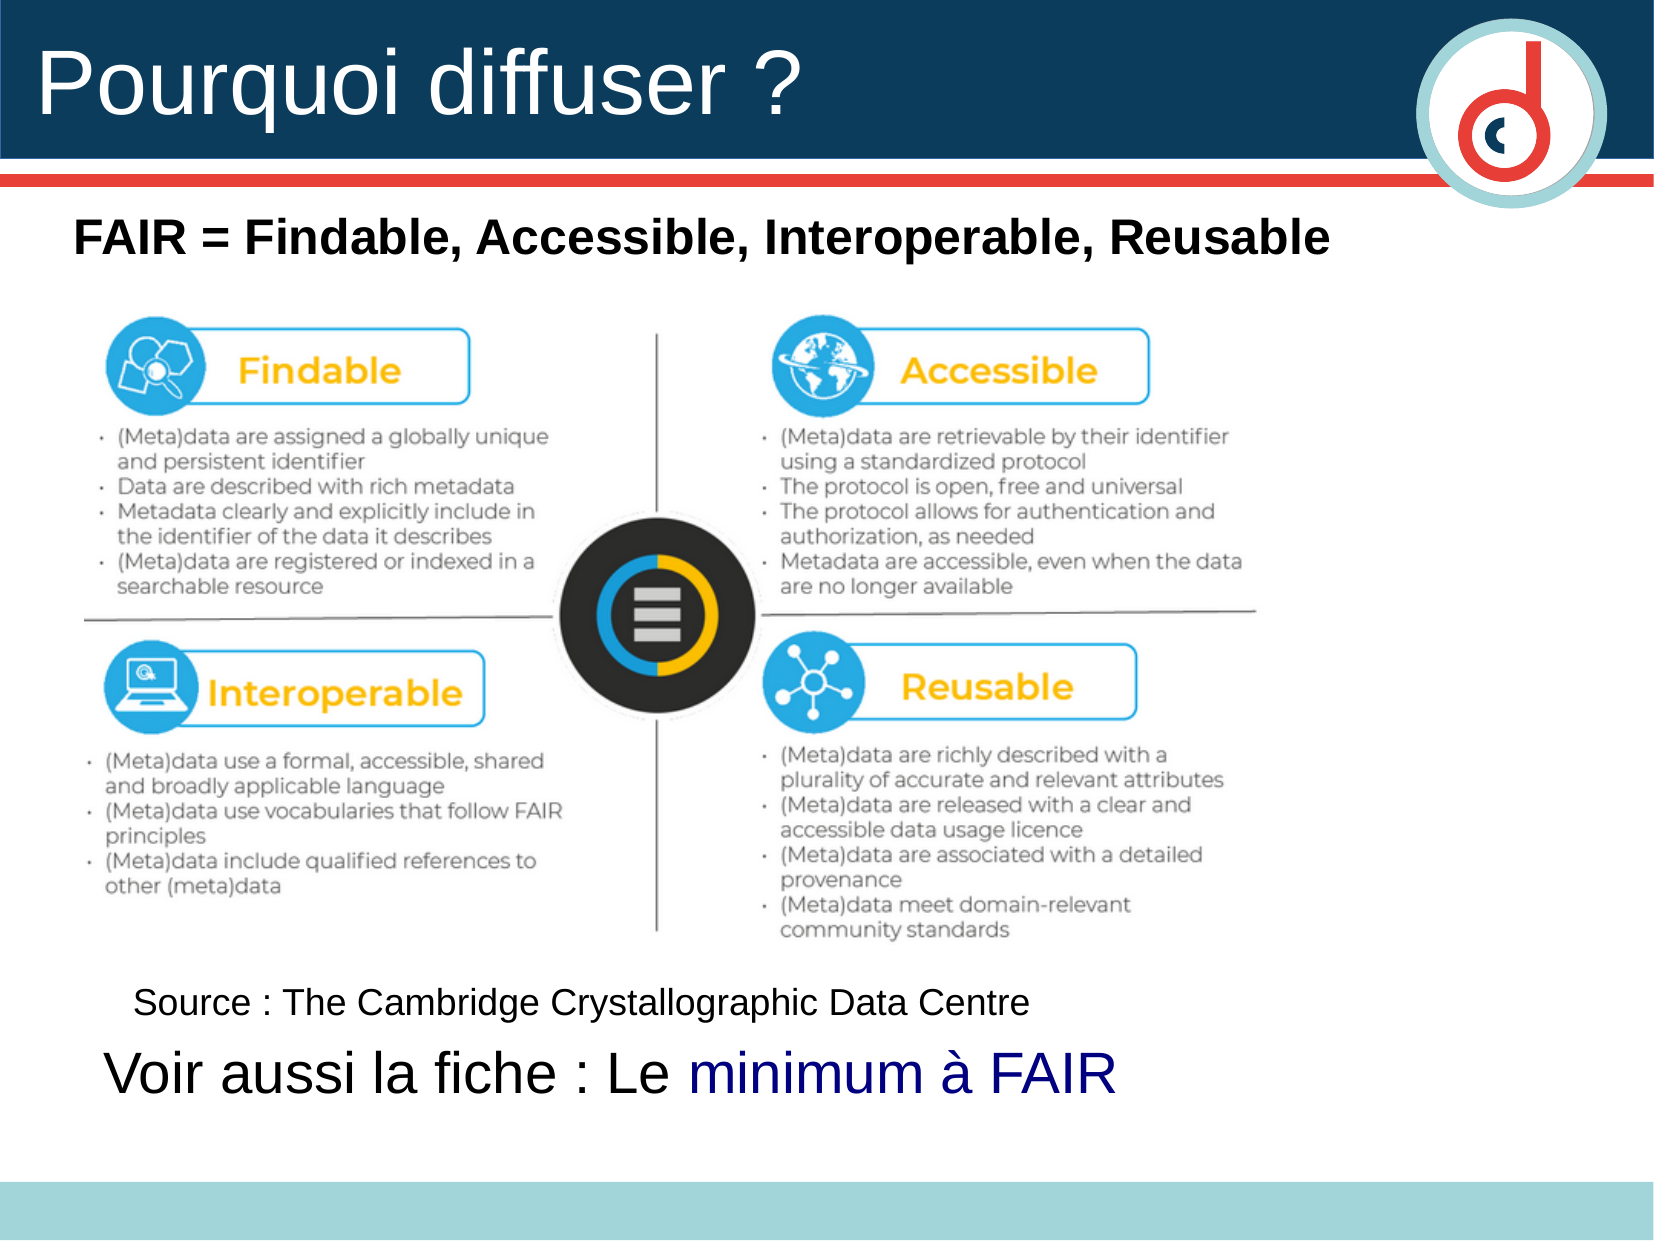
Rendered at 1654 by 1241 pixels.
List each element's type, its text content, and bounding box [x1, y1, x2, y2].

title Pourquoi diffuser ? [35, 11, 1430, 159]
picture [84, 295, 1280, 959]
text_box Voir aussi la fiche : Le minimum à FAIR [88, 1033, 1477, 1152]
text_box FAIR = Findable, Accessible, Interoperable, Reusable [59, 201, 1388, 384]
text_box Source : The Cambridge Crystallographic Data Centre [118, 974, 1048, 1032]
